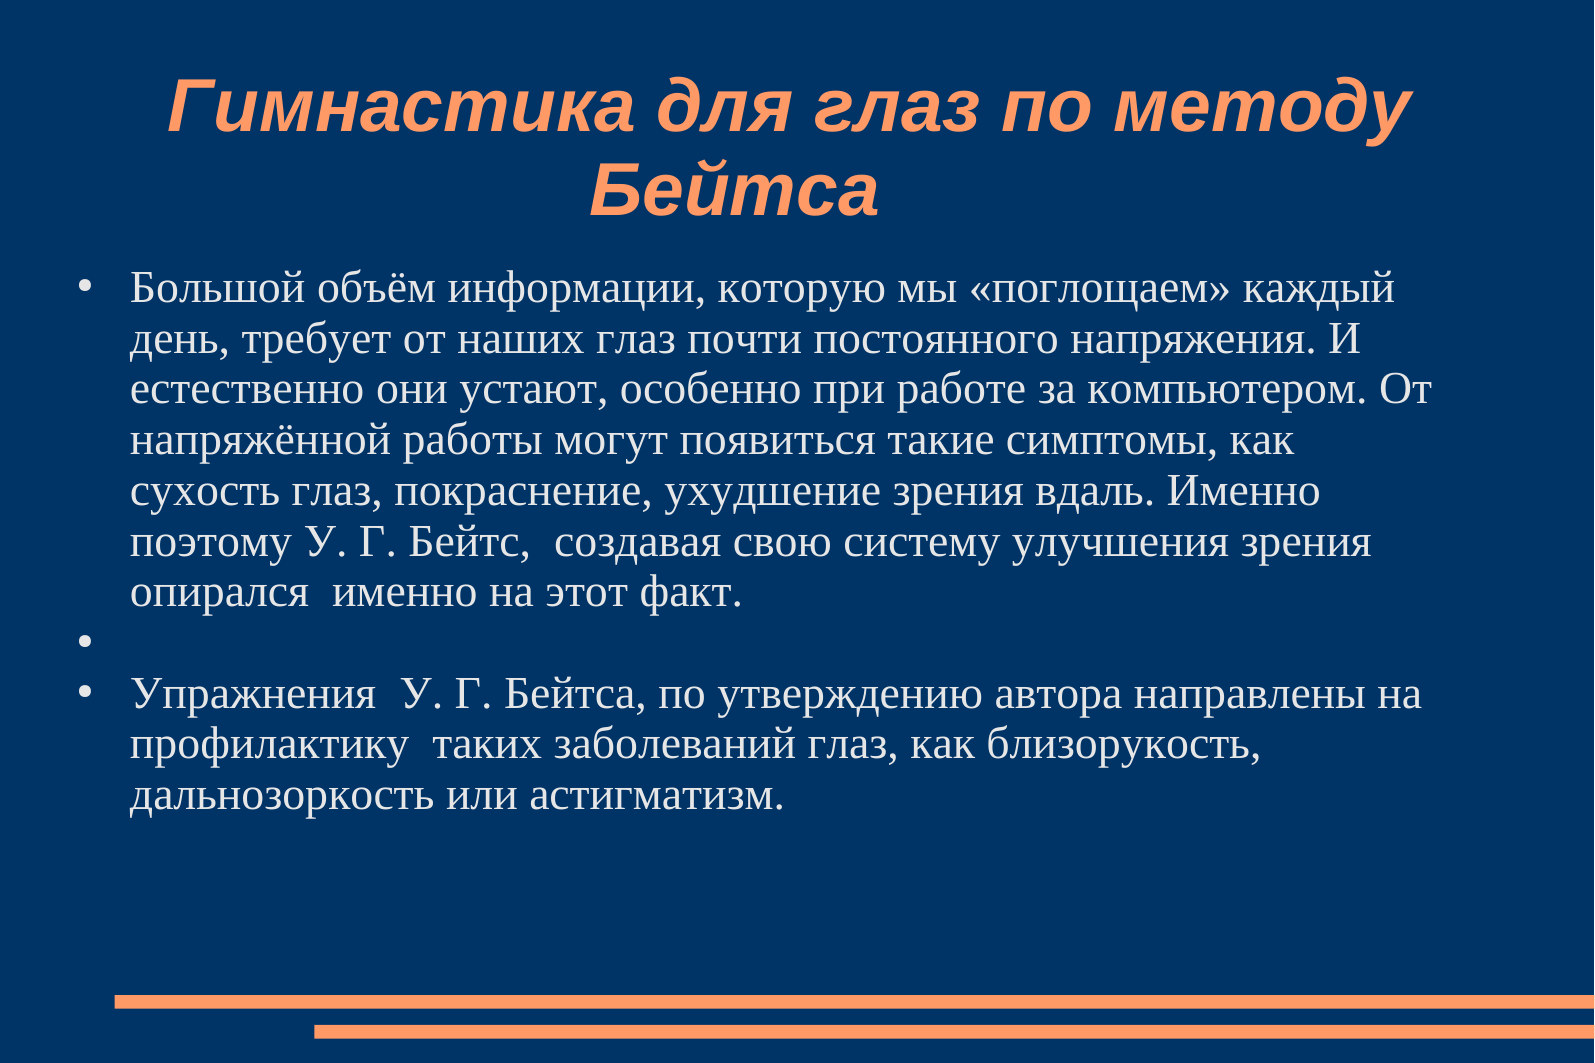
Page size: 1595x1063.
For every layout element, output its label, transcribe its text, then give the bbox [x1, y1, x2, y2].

title Гимнастика для глаз по методу Бейтса [118, 58, 1418, 236]
list Большой объём информации, которую мы «поглощаем» каждый день, требует от наших глаз почти постоянного напряжения. И естественно они устают, особенно при работе за компьютером. От напряжённой работы могут появиться такие симптомы, как сухость глаз, покраснение, ухудшение зрения вдаль. Именно поэтому У. Г. Бейтс, создавая свою систему улучшения зрения опирался именно на этот факт. Упражнения У. Г. Бейтса, по утверждению автора направлены на профилактику таких заболеваний глаз, как близорукость, дальнозоркость или астигматизм. [59, 236, 1447, 931]
